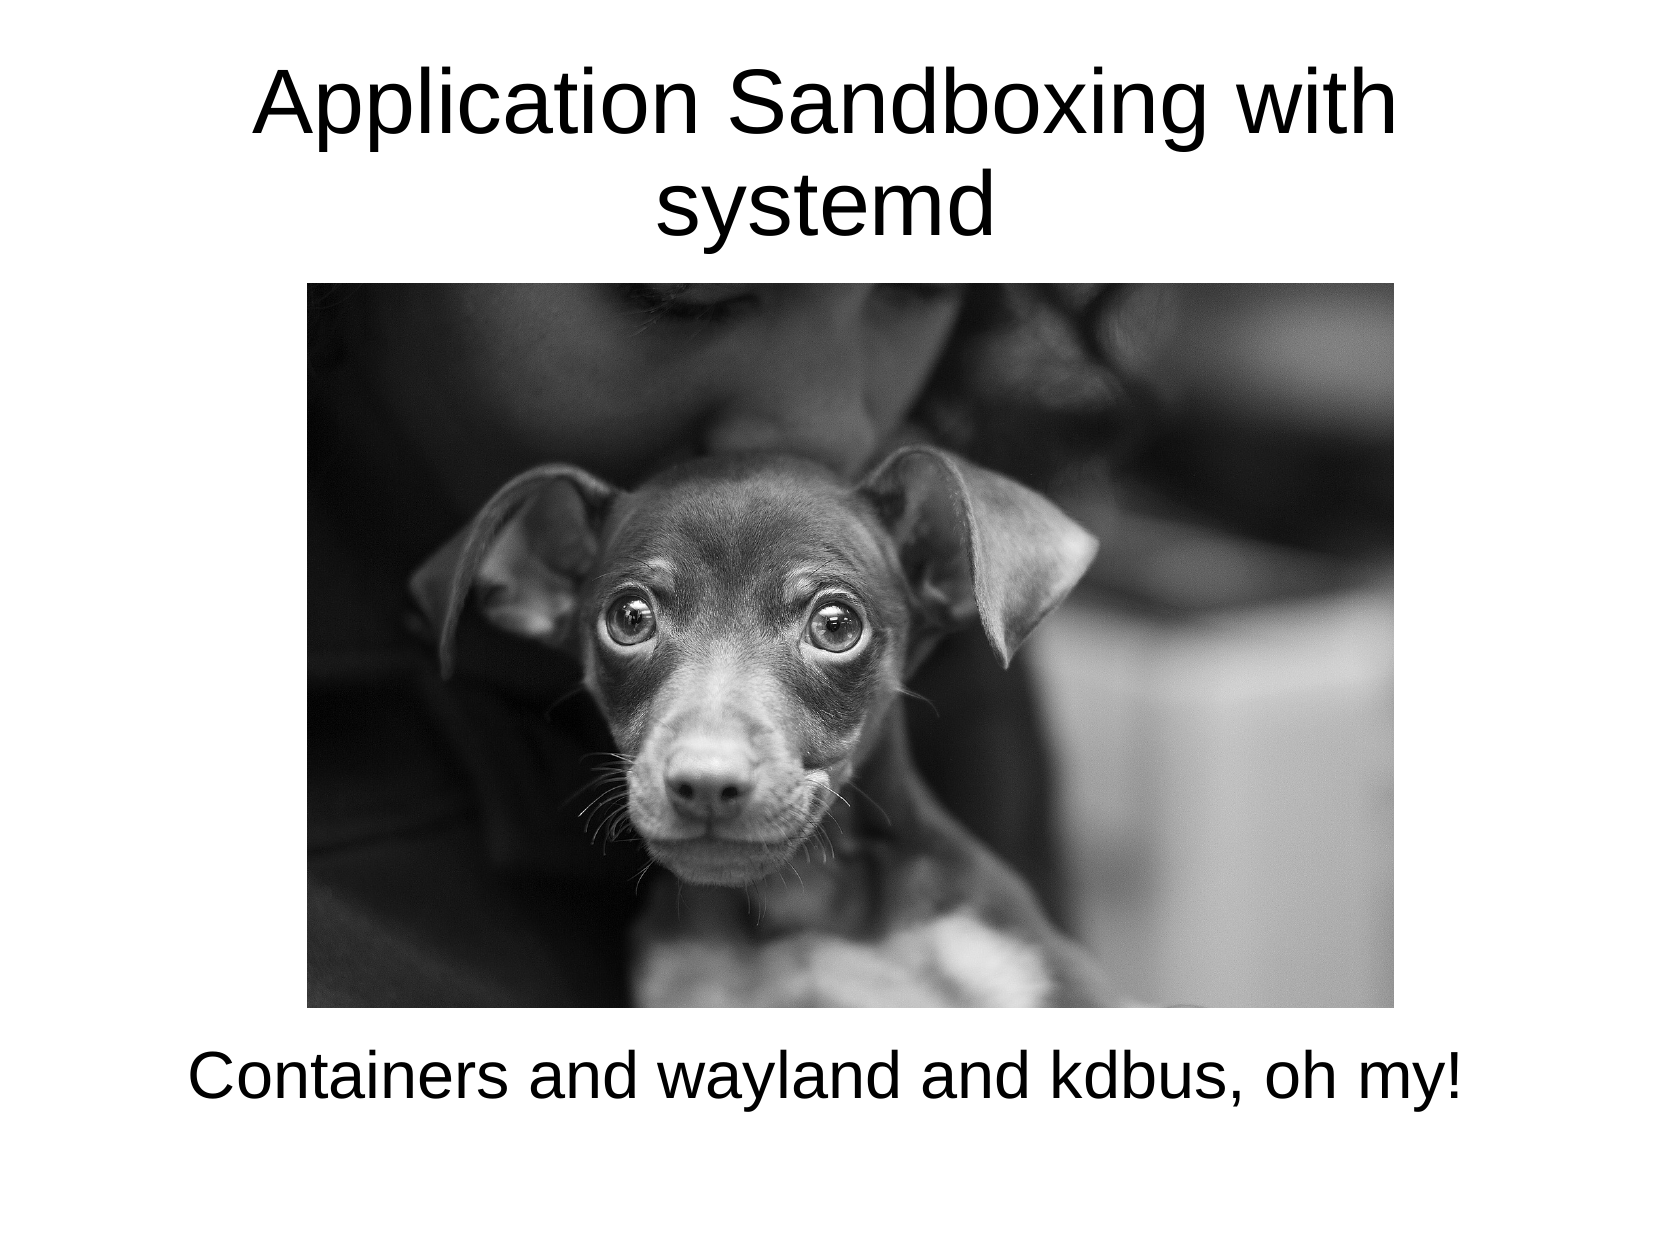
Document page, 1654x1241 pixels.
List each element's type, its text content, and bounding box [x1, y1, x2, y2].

picture [307, 283, 1394, 1008]
text_box [82, 49, 1571, 257]
subtitle Containers and wayland and kdbus, oh my! [82, 290, 1571, 1158]
